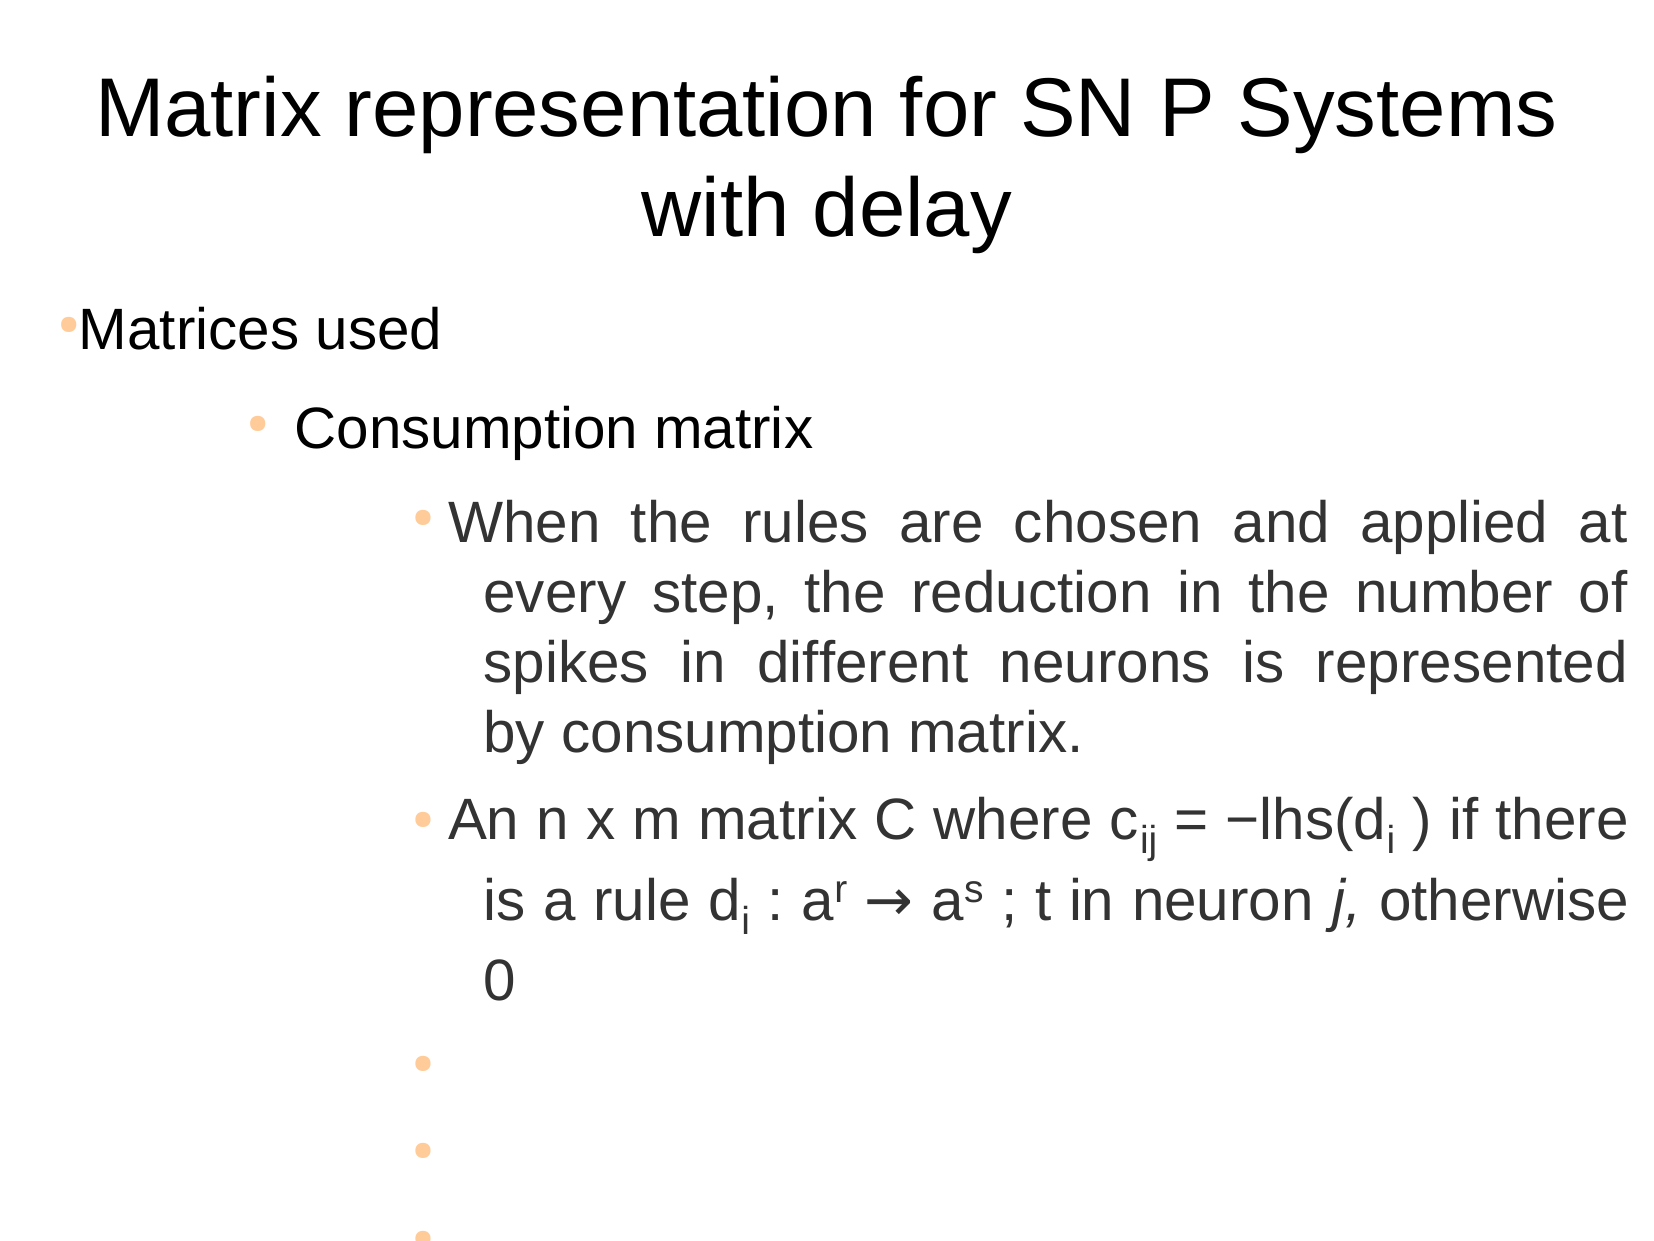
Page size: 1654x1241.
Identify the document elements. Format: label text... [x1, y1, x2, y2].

title Matrix representation for SN P Systems with delay [82, 49, 1571, 257]
list Matrices used Consumption matrix When the rules are chosen and applied at every step, the reduction in the number of spikes in different neurons is represented by consumption matrix. An n x m matrix C where cij = −lhs(di ) if there is a rule di : ar → as ; t in neuron j, otherwise 0 [58, 291, 1630, 1241]
